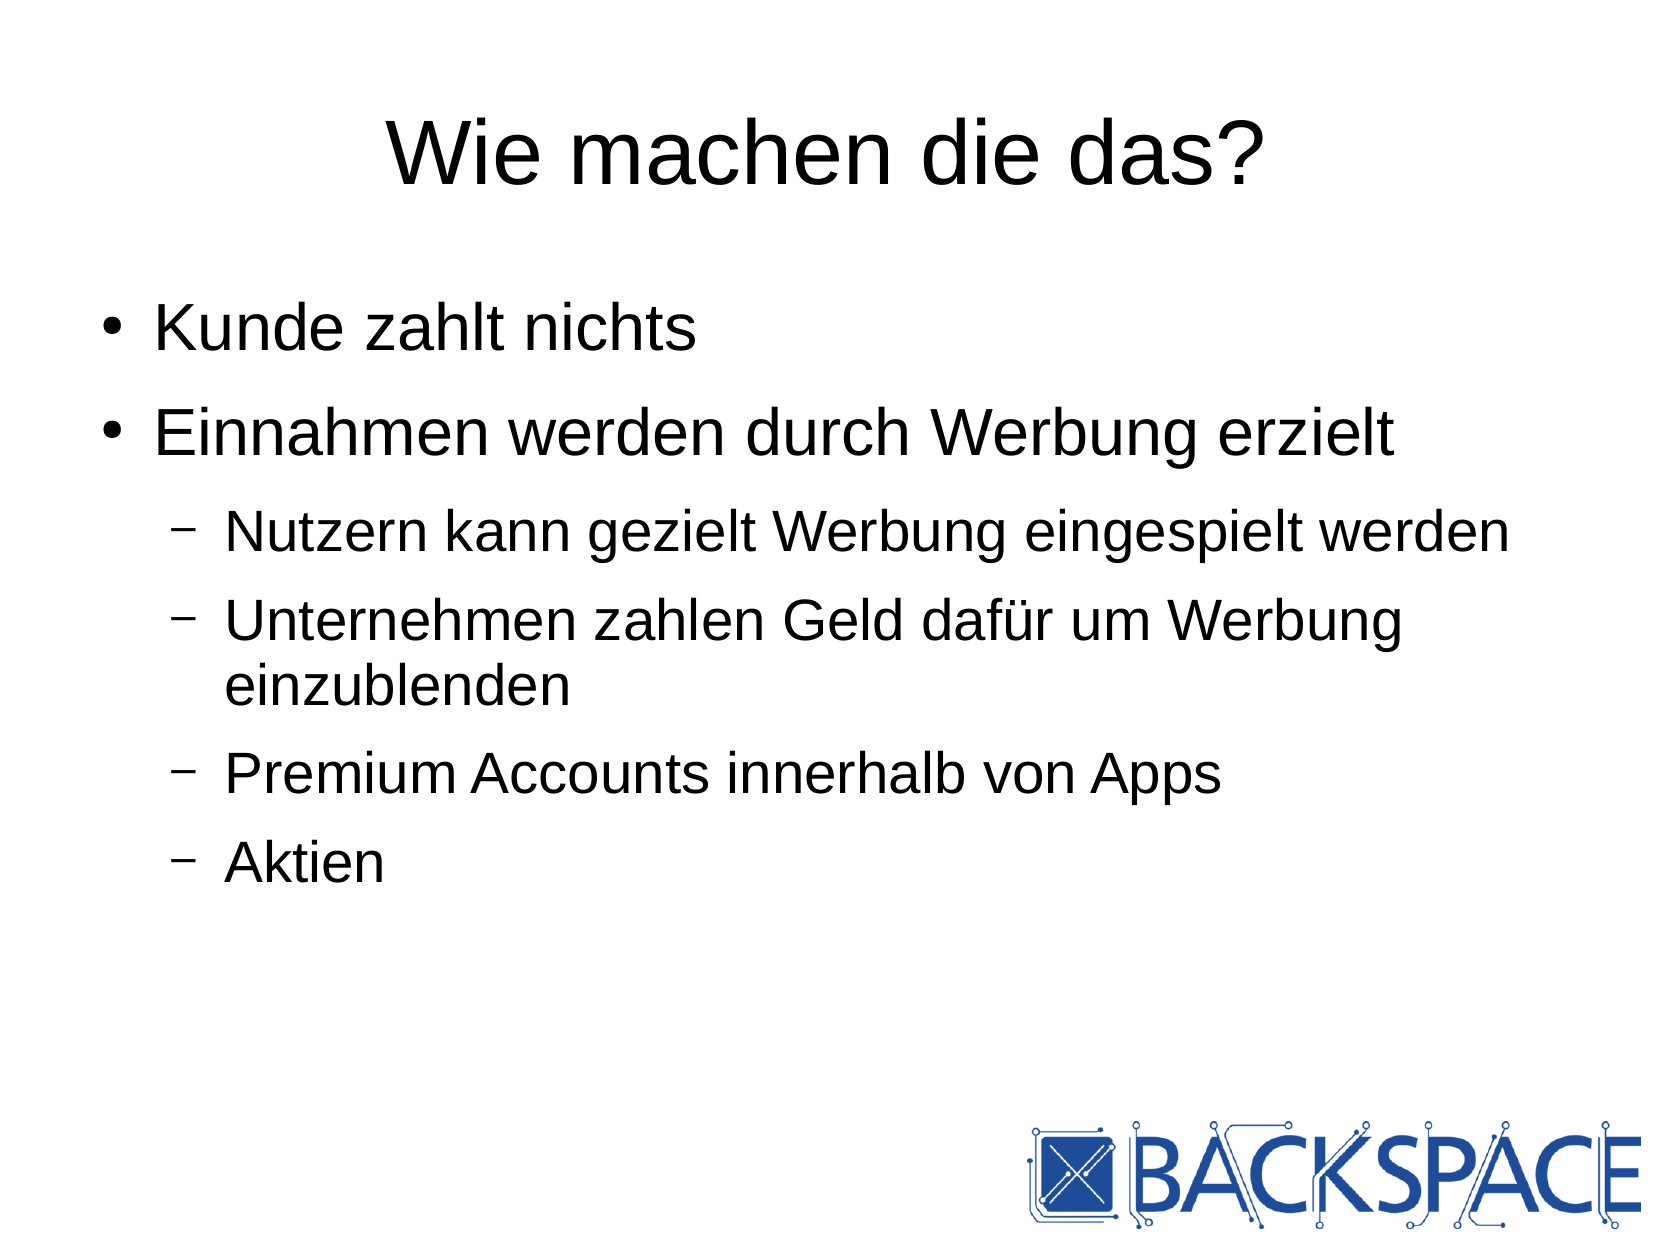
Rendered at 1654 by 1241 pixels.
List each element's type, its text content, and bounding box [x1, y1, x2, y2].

title Wie machen die das? [82, 49, 1571, 257]
picture [1027, 1121, 1641, 1229]
list Kunde zahlt nichts Einnahmen werden durch Werbung erzielt Nutzern kann gezielt Werbung eingespielt werden Unternehmen zahlen Geld dafür um Werbung einzublenden Premium Accounts innerhalb von Apps Aktien [82, 290, 1538, 1010]
